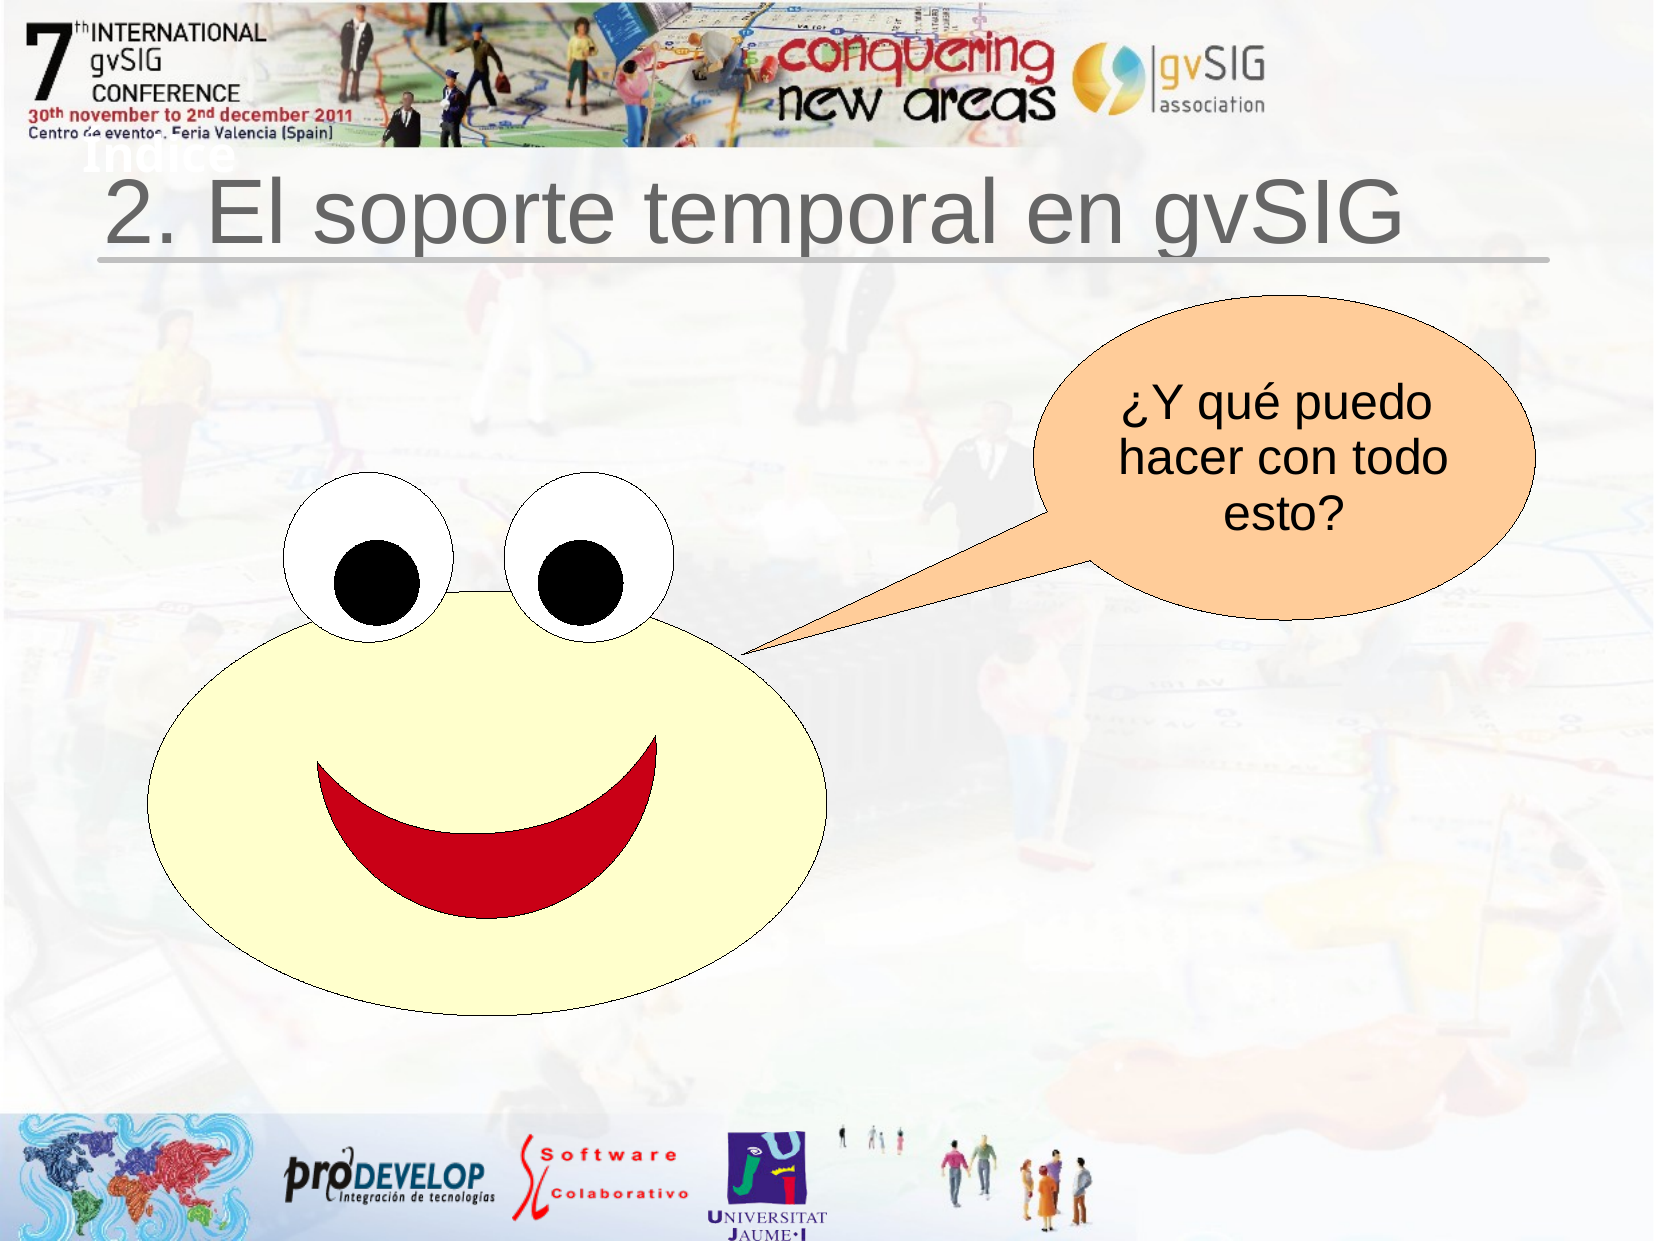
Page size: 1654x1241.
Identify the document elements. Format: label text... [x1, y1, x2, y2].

text_box 2. El soporte temporal en gvSIG [88, 153, 1424, 271]
picture [0, 0, 1654, 1241]
title Índice [82, 49, 1571, 257]
text_box ¿Y qué puedo hacer con todo esto? [741, 295, 1536, 655]
text_box [147, 472, 827, 1016]
